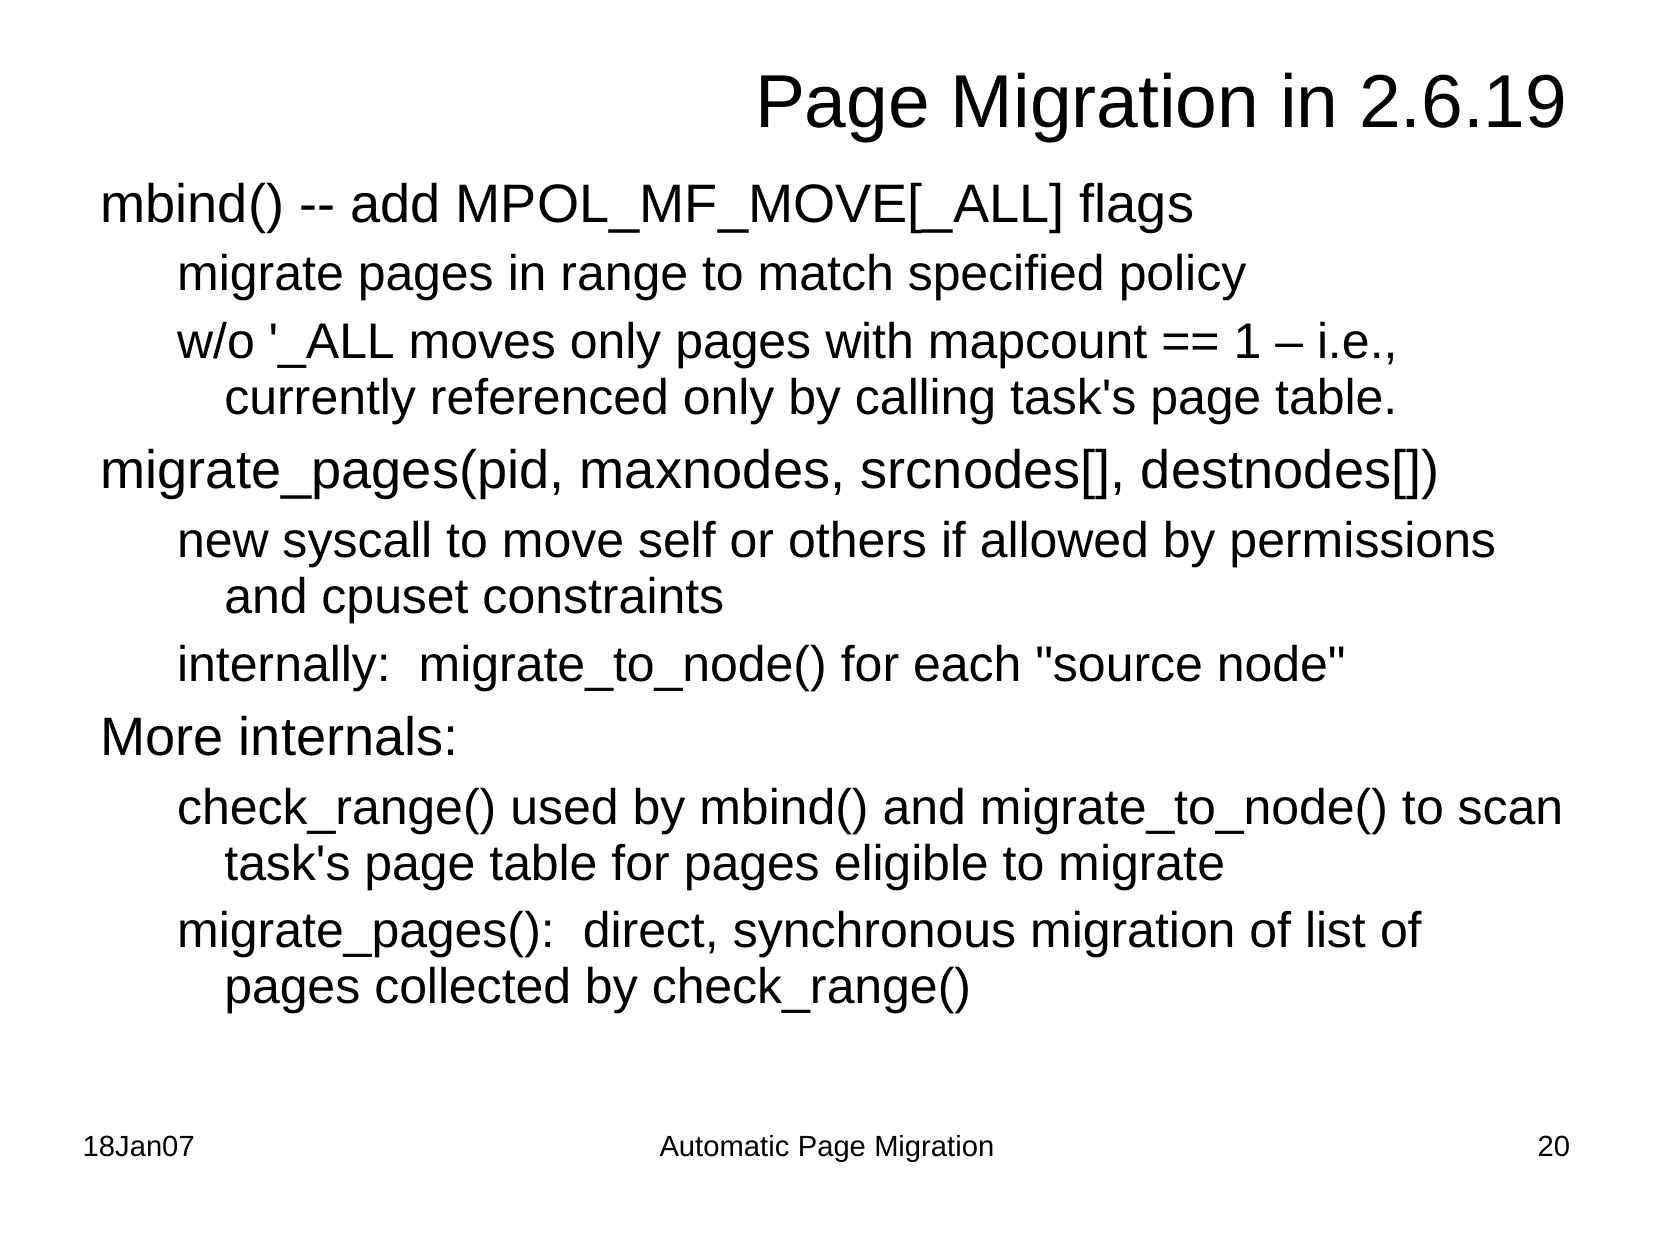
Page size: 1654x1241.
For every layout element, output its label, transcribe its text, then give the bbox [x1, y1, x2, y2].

list mbind() -- add MPOL_MF_MOVE[_ALL] flags migrate pages in range to match specified policy w/o '_ALL moves only pages with mapcount == 1 – i.e., currently referenced only by calling task's page table. migrate_pages(pid, maxnodes, srcnodes[], destnodes[]) new syscall to move self or others if allowed by permissions and cpuset constraints internally: migrate_to_node() for each "source node" More internals: check_range() used by mbind() and migrate_to_node() to scan task's page table for pages eligible to migrate migrate_pages(): direct, synchronous migration of list of pages collected by check_range() [82, 173, 1571, 1109]
title Page Migration in 2.6.19 [80, 45, 1569, 159]
